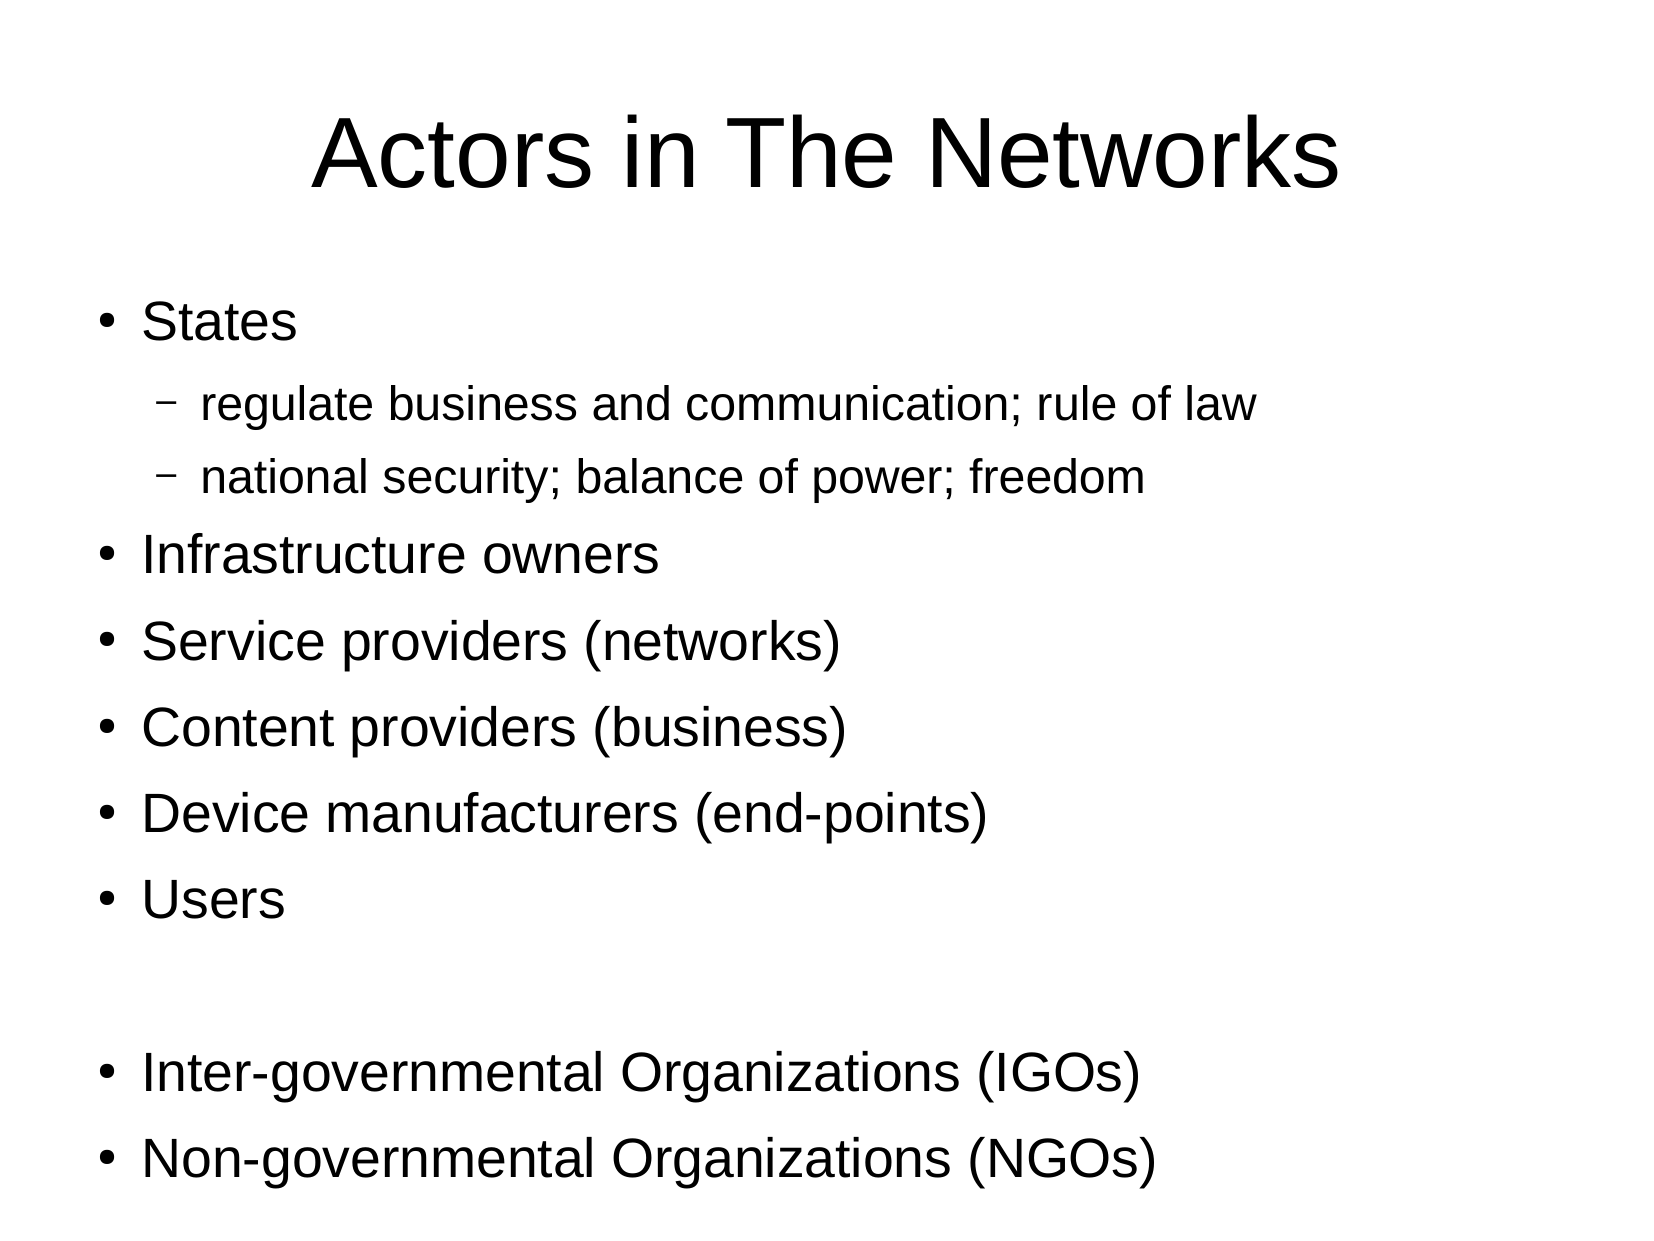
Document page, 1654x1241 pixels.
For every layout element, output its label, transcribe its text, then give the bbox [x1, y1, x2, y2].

list States regulate business and communication; rule of law national security; balance of power; freedom Infrastructure owners Service providers (networks) Content providers (business) Device manufacturers (end-points) Users Inter-governmental Organizations (IGOs) Non-governmental Organizations (NGOs) [82, 290, 1538, 1193]
title Actors in The Networks [82, 49, 1571, 257]
